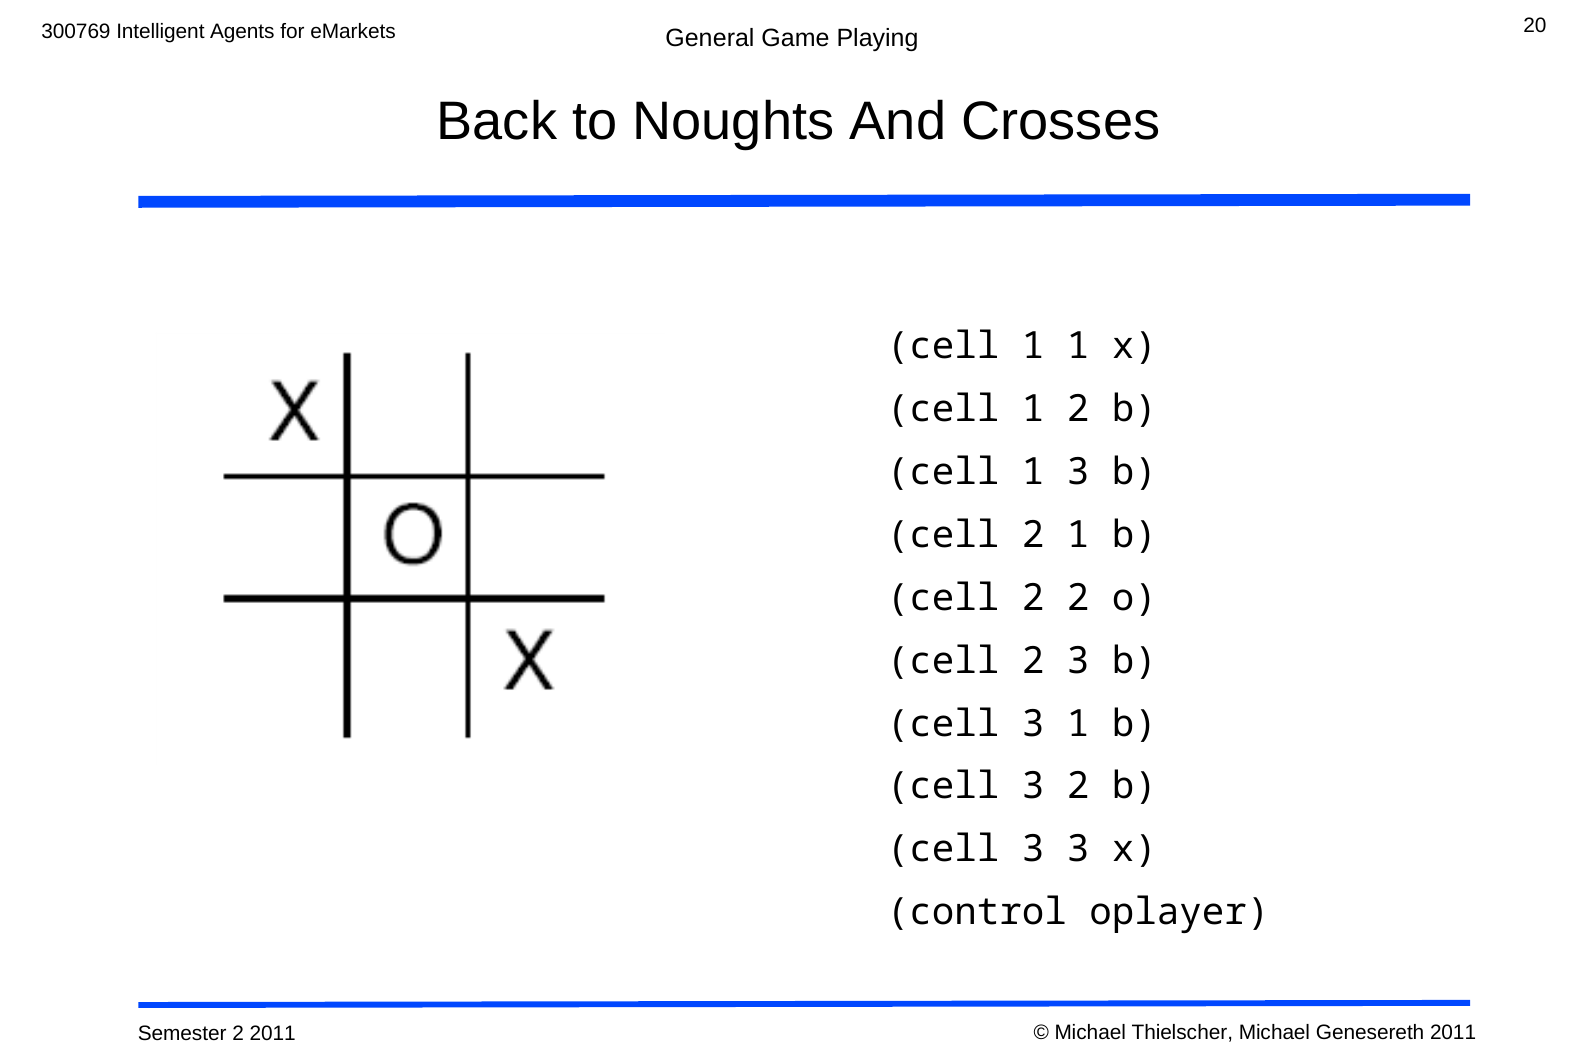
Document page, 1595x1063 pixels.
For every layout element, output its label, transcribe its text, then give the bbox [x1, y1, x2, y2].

picture [155, 332, 665, 765]
list (cell 1 1 x) (cell 1 2 b) (cell 1 3 b) (cell 2 1 b) (cell 2 2 o) (cell 2 3 b) (cell 3 1 b) (cell 3 2 b) (cell 3 3 x) (control oplayer) [869, 319, 1519, 925]
title Back to Noughts And Crosses [118, 51, 1480, 190]
